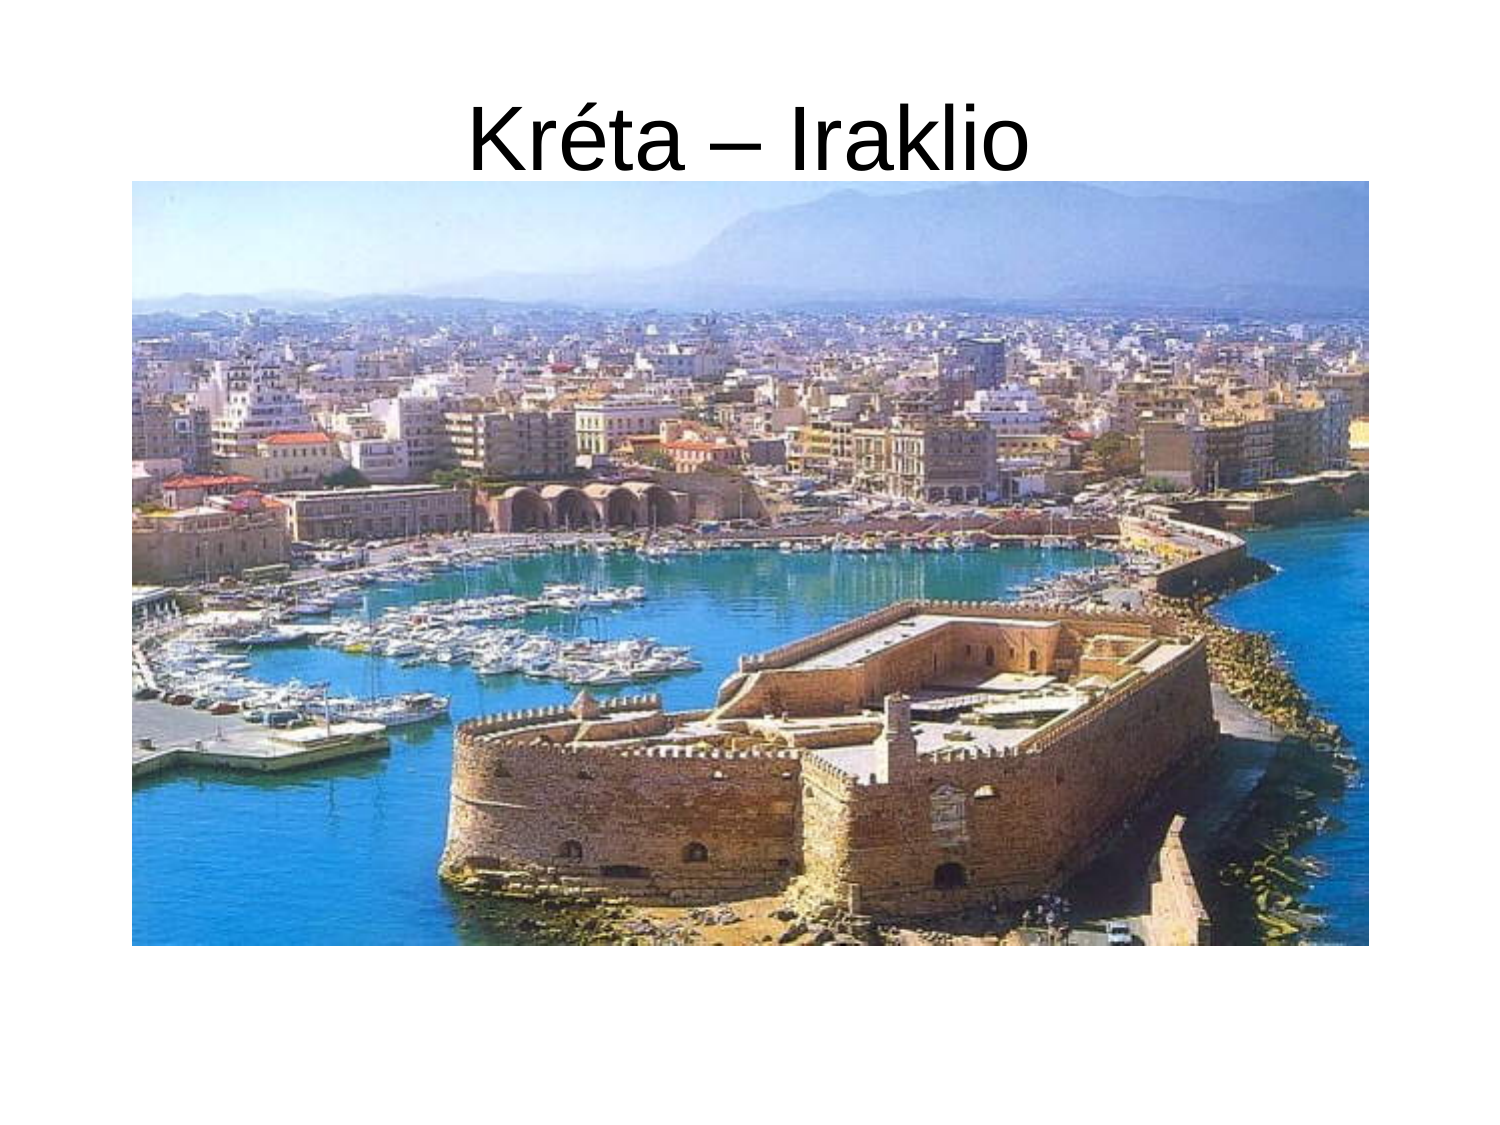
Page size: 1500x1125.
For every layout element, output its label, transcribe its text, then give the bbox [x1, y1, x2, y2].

picture [132, 181, 1369, 946]
title Kréta – Iraklio [74, 20, 1425, 257]
